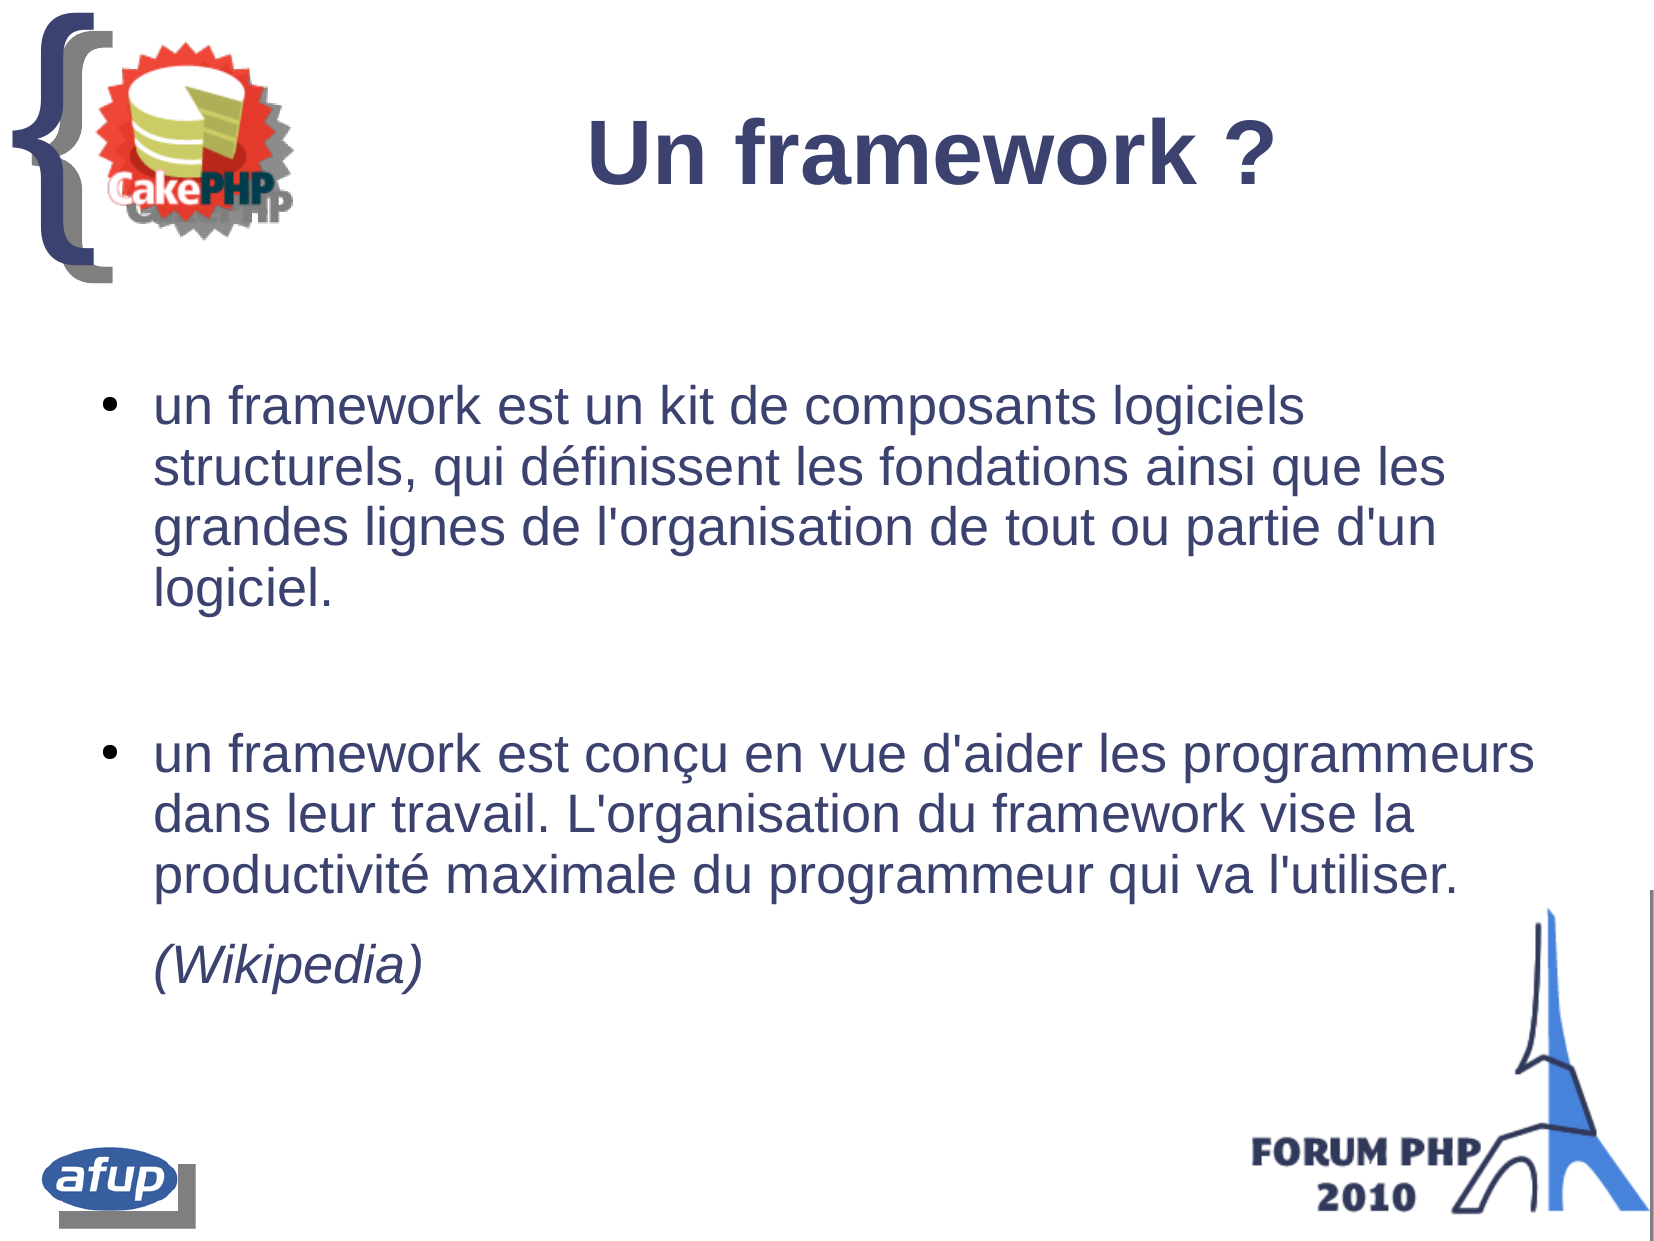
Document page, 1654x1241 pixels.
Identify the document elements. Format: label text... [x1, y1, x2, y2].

picture [1240, 872, 1650, 1241]
picture [41, 1146, 178, 1211]
title Un framework ? [295, 49, 1571, 257]
list un framework est un kit de composants logiciels structurels, qui définissent les fondations ainsi que les grandes lignes de l'organisation de tout ou partie d'un logiciel. un framework est conçu en vue d'aider les programmeurs dans leur travail. L'organisation du framework vise la productivité maximale du programmeur qui va l'utiliser. (Wikipedia) [82, 290, 1571, 1094]
picture [88, 35, 284, 231]
